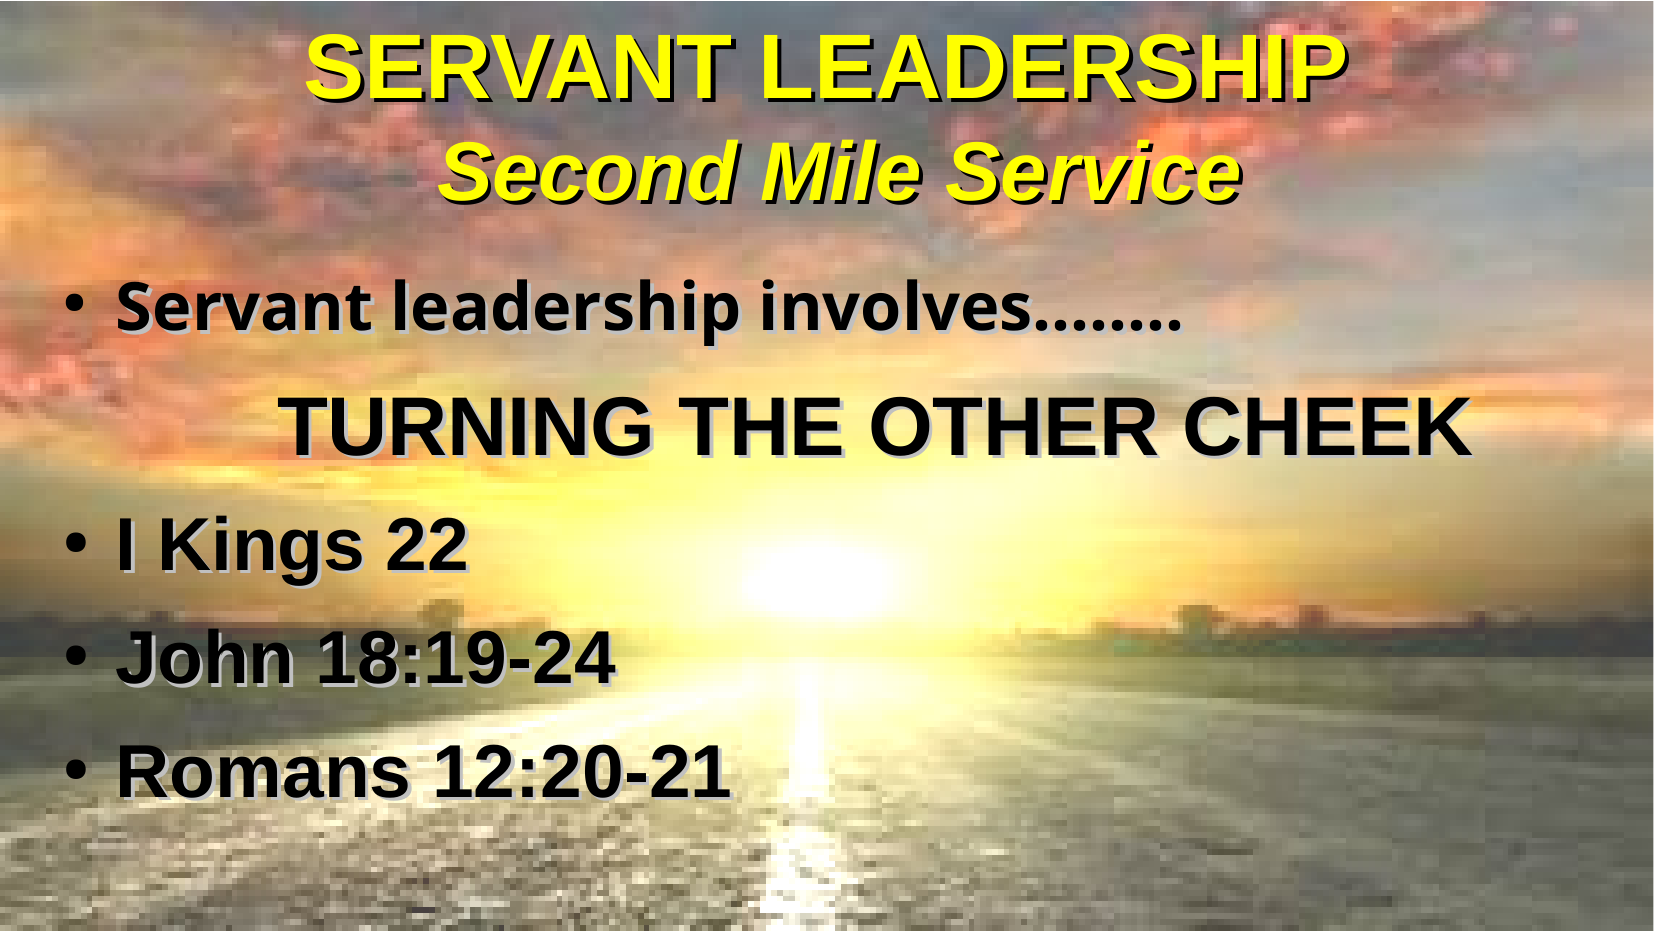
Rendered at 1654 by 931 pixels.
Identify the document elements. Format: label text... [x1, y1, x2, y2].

list Servant leadership involves…….. TURNING THE OTHER CHEEK I Kings 22 John 18:19-24 Romans 12:20-21 [45, 259, 1636, 905]
picture [0, 1, 1654, 931]
title SERVANT LEADERSHIP Second Mile Service [82, 15, 1571, 221]
